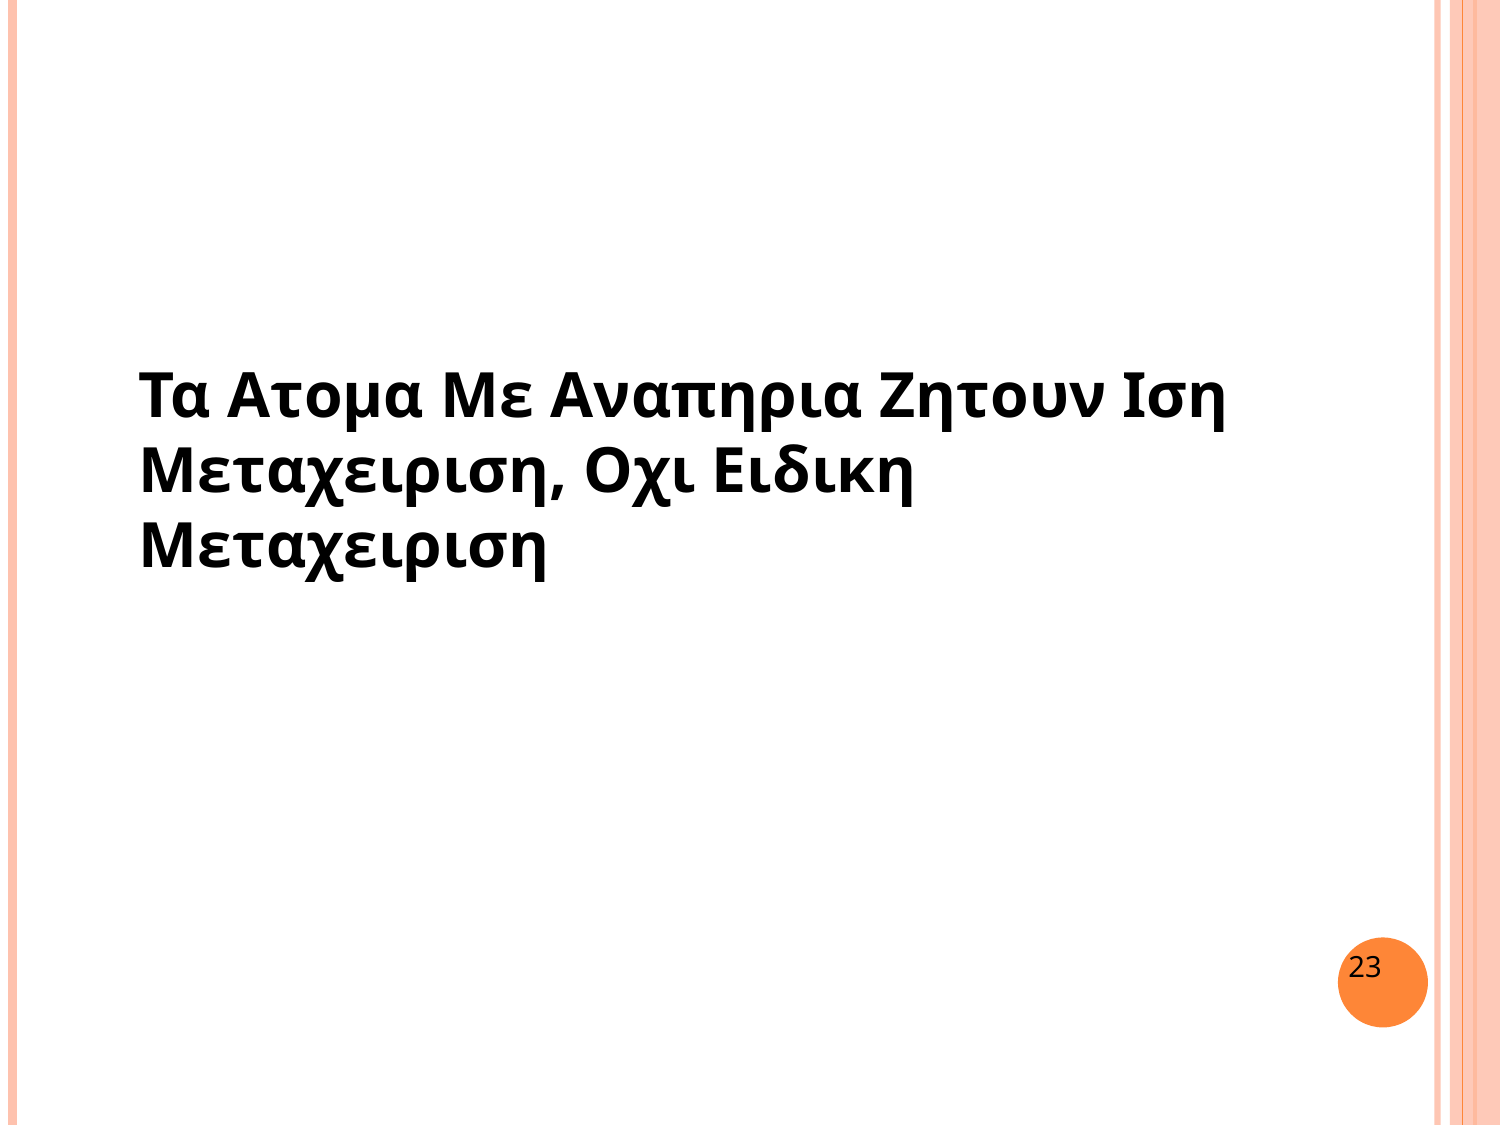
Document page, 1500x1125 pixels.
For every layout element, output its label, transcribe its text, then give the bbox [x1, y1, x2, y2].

title Τα Ατομα Με Αναπηρια Ζητουν Ιση Μεταχειριση, Οχι Ειδικη Μεταχειριση [123, 373, 1255, 561]
slide_number <αριθμός> [1333, 940, 1434, 1027]
